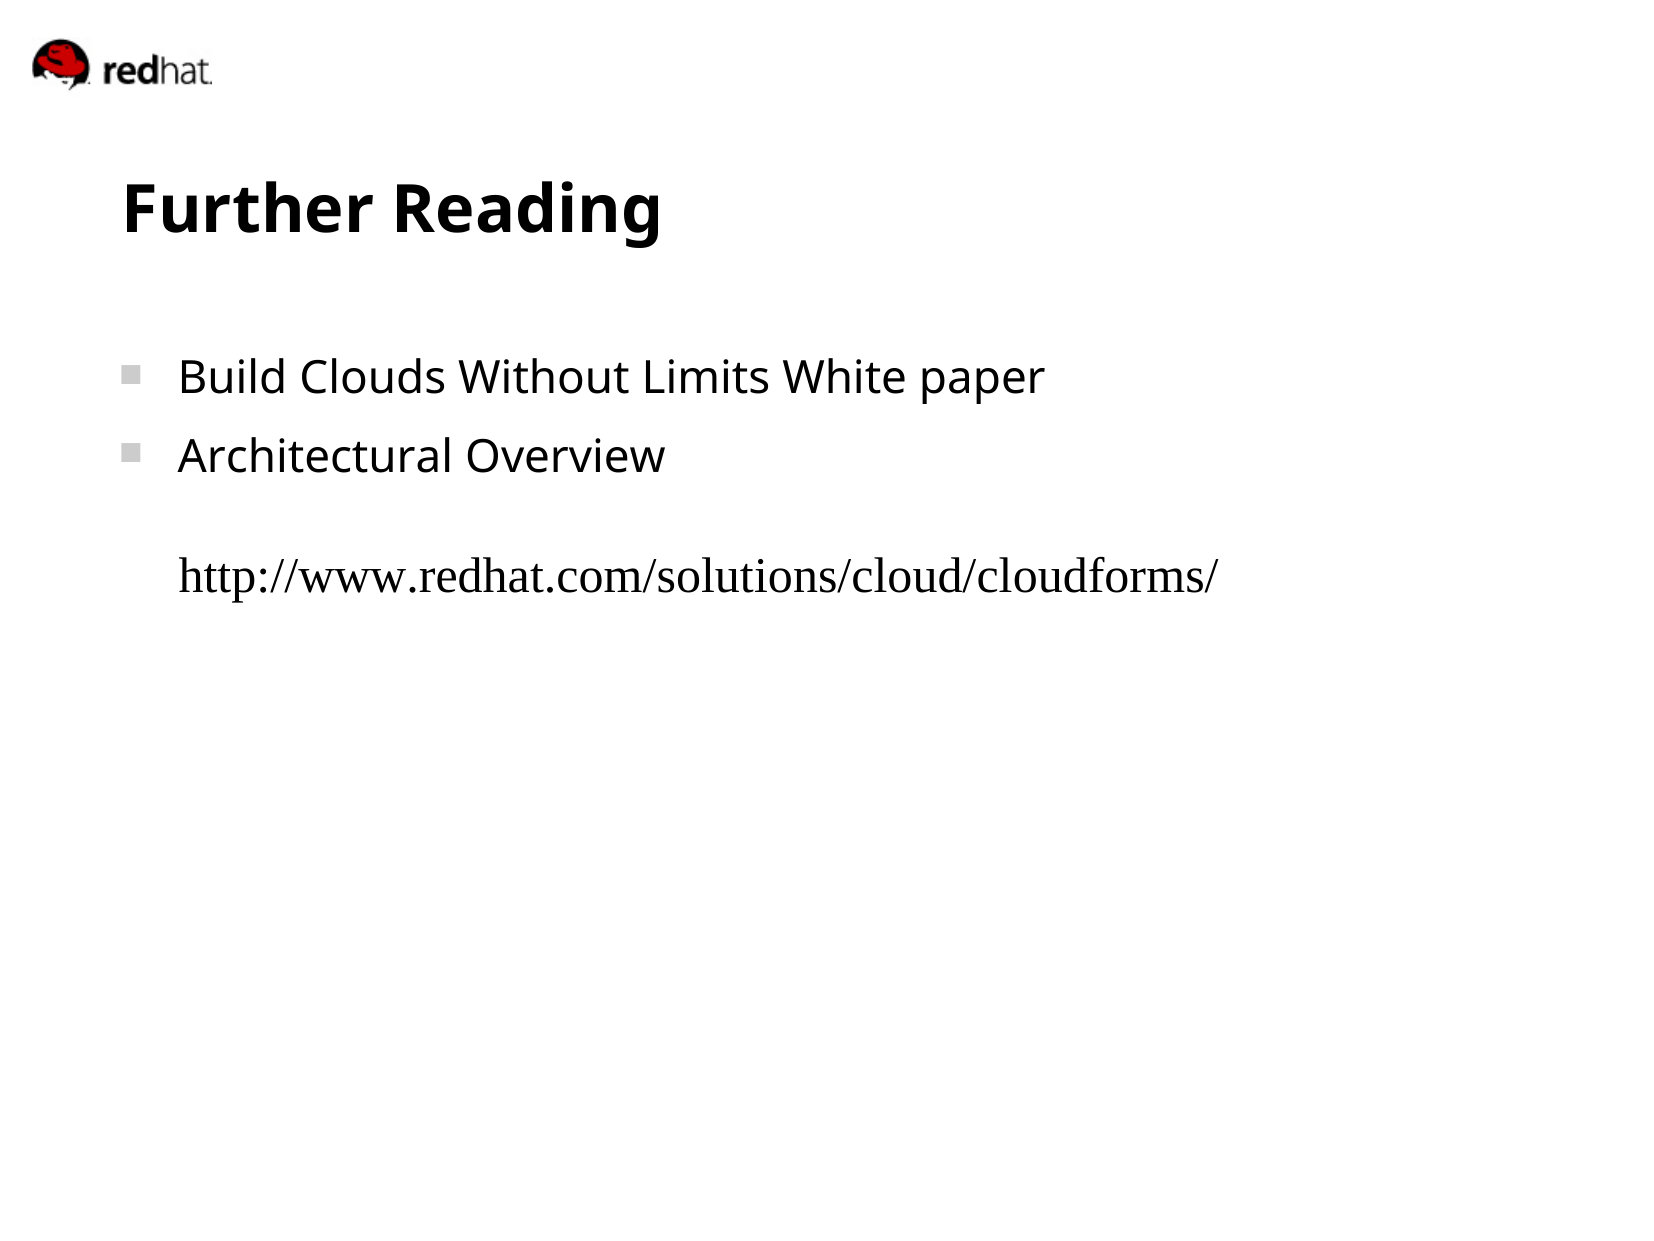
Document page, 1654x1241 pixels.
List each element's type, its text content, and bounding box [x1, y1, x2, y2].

picture [31, 37, 212, 98]
text_box http://www.redhat.com/solutions/cloud/cloudforms/ [178, 547, 1220, 609]
title Further Reading [121, 102, 1534, 310]
list Build Clouds Without Limits White paper Architectural Overview [121, 344, 1534, 1127]
